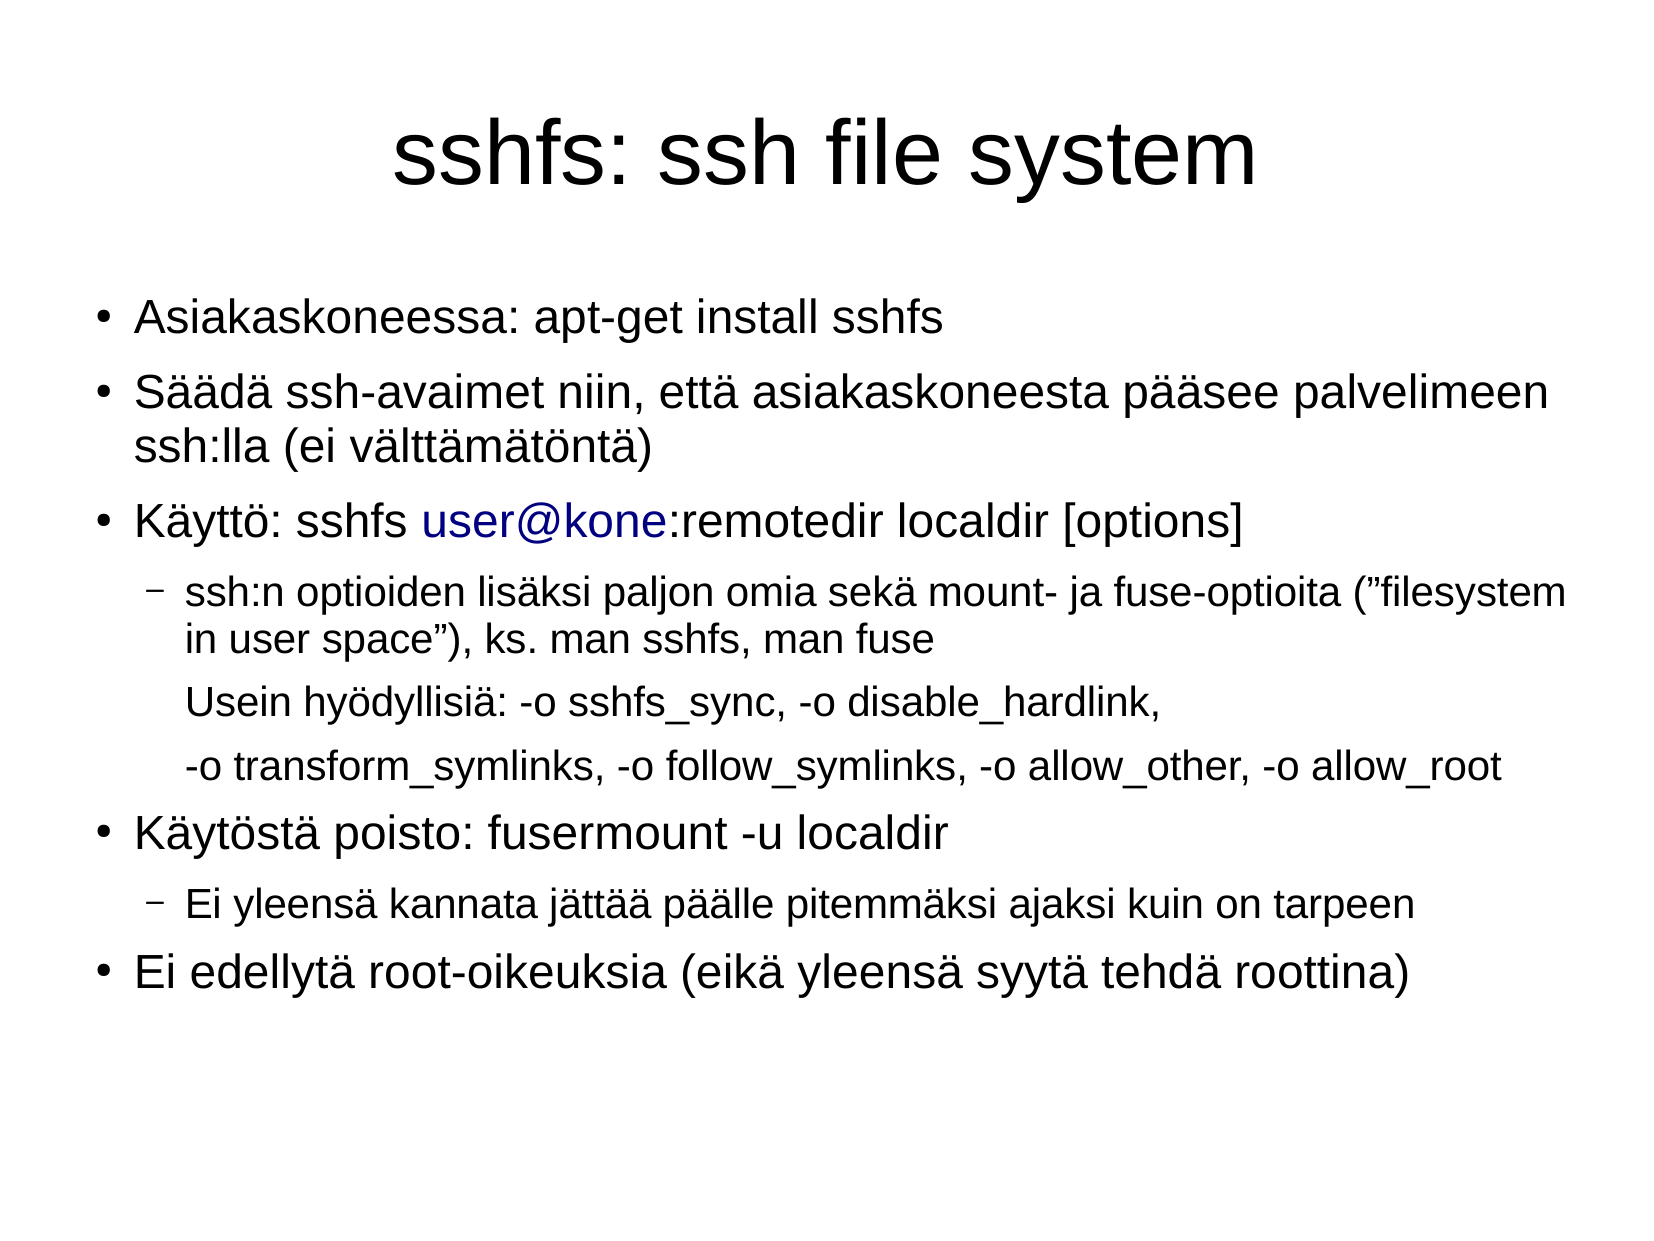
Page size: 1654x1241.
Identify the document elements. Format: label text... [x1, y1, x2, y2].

title sshfs: ssh file system [82, 49, 1571, 257]
list Asiakaskoneessa: apt-get install sshfs Säädä ssh-avaimet niin, että asiakaskoneesta pääsee palvelimeen ssh:lla (ei välttämätöntä) Käyttö: sshfs user@kone:remotedir localdir [options] ssh:n optioiden lisäksi paljon omia sekä mount- ja fuse-optioita (”filesystem in user space”), ks. man sshfs, man fuse Usein hyödyllisiä: -o sshfs_sync, -o disable_hardlink, -o transform_symlinks, -o follow_symlinks, -o allow_other, -o allow_root Käytöstä poisto: fusermount -u localdir Ei yleensä kannata jättää päälle pitemmäksi ajaksi kuin on tarpeen Ei edellytä root-oikeuksia (eikä yleensä syytä tehdä roottina) [82, 290, 1571, 1010]
